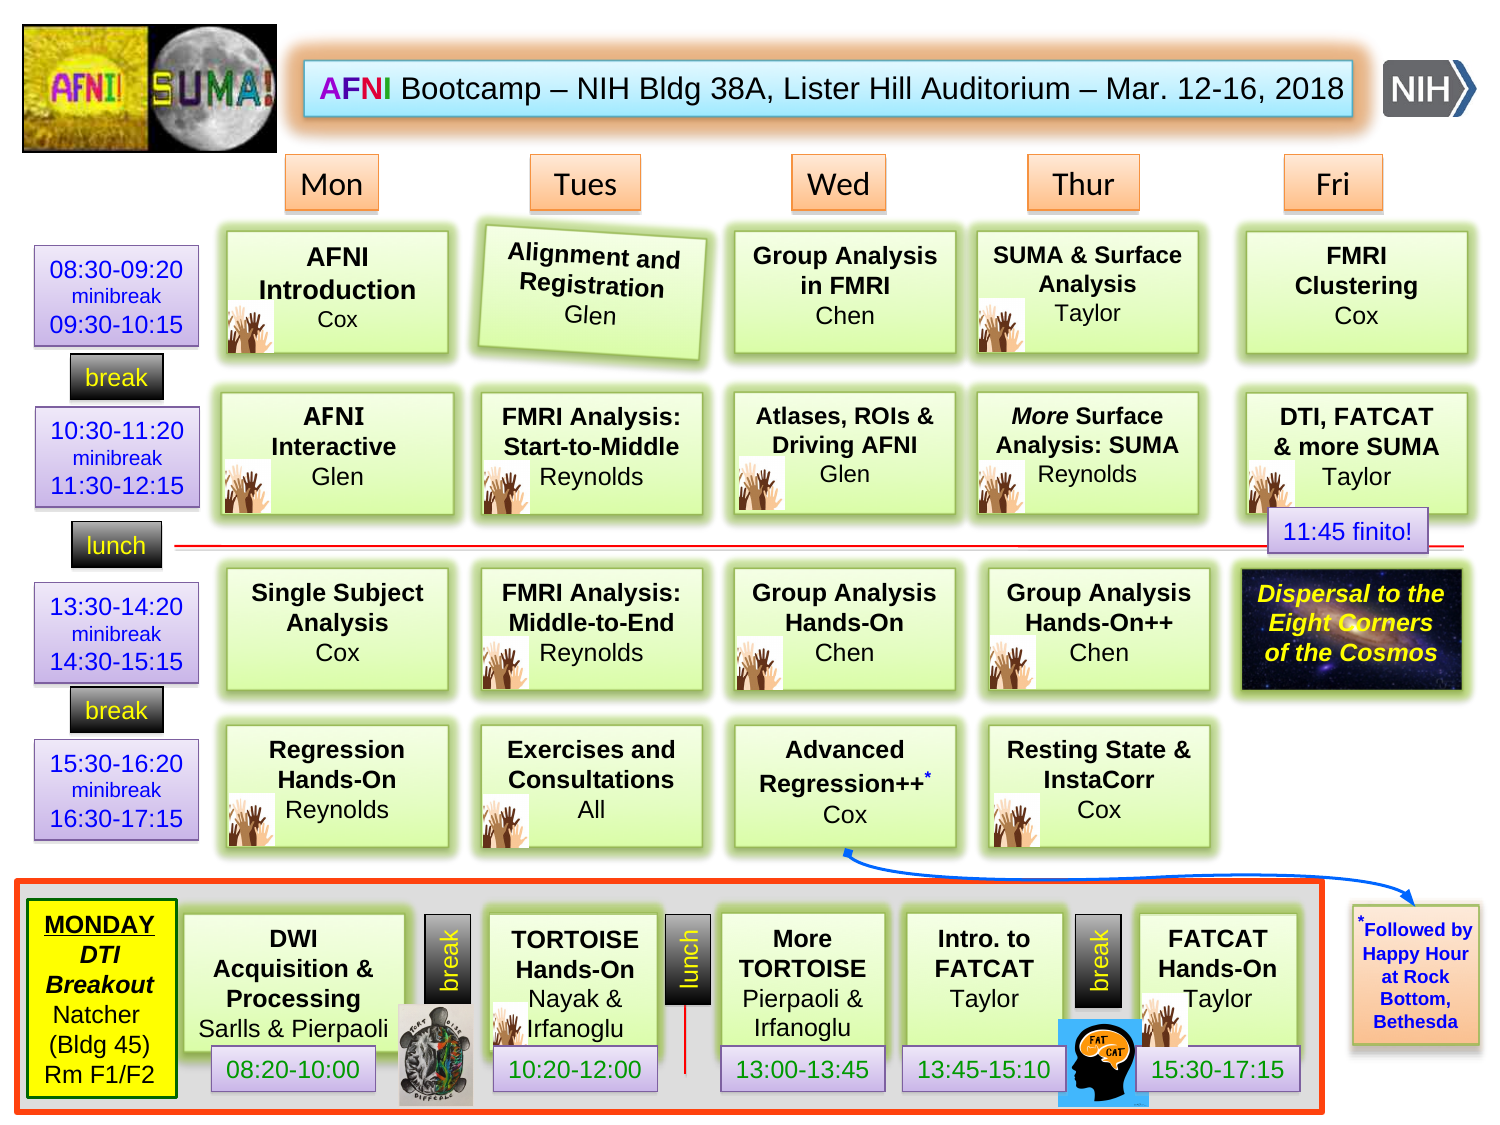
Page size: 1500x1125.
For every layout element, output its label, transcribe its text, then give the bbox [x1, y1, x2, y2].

text_box Regression Hands-On Reynolds [227, 725, 448, 848]
text_box FATCAT Hands-On Taylor [1139, 915, 1296, 1046]
text_box [16, 881, 1323, 1113]
text_box break [70, 354, 163, 400]
text_box Group Analysis Hands-On++ Chen [989, 568, 1210, 691]
text_box Resting State & InstaCorr Cox [989, 725, 1210, 848]
text_box break [425, 914, 471, 1004]
text_box SUMA & Surface Analysis Taylor [977, 231, 1198, 354]
text_box Dispersal to the Eight Corners of the Cosmos [1241, 569, 1462, 691]
text_box Intro. to FATCAT Taylor [906, 914, 1062, 1046]
text_box break [70, 686, 163, 733]
picture [159, 890, 676, 1107]
text_box FMRI Analysis: Middle-to-End Reynolds [481, 568, 702, 691]
text_box 13:30-14:20 minibreak 14:30-15:15 [34, 582, 199, 684]
text_box FMRI Analysis: Start-to-Middle Reynolds [481, 392, 702, 515]
text_box 15:30-17:15 [1136, 1046, 1301, 1092]
text_box DWI Acquisition & Processing Sarlls & Pierpaoli [183, 914, 404, 1052]
text_box More Surface Analysis: SUMA Reynolds [980, 393, 1198, 515]
picture [703, 890, 1314, 1107]
picture [1249, 460, 1295, 513]
text_box AFNI Introduction Cox [227, 231, 448, 354]
text_box Fri [1284, 166, 1383, 210]
text_box Thur [1027, 166, 1140, 211]
text_box Mon [285, 166, 379, 211]
text_box 10:30-11:20 minibreak 11:30-12:15 [35, 406, 200, 508]
text_box Tues [530, 166, 641, 211]
text_box lunch [71, 521, 162, 567]
text_box More TORTOISE Pierpaoli & Irfanoglu [721, 914, 885, 1046]
text_box Atlases, ROIs & Driving AFNI Glen [734, 393, 955, 515]
text_box AFNI Interactive Glen [222, 392, 454, 515]
text_box Exercises and Consultations All [481, 725, 702, 848]
text_box 10:20-12:00 [493, 1046, 658, 1092]
text_box AFNI Bootcamp – NIH Bldg 38A, Lister Hill Auditorium – Mar. 12-16, 2018 [304, 60, 1362, 114]
text_box FMRI Clustering Cox [1246, 232, 1467, 354]
picture [202, 547, 1487, 875]
text_box MONDAY DTI Breakout Natcher (Bldg 45) Rm F1/F2 [27, 899, 177, 1098]
picture [195, 202, 1492, 543]
text_box 08:20-10:00 [211, 1046, 376, 1092]
text_box TORTOISE Hands-On Nayak & Irfanoglu [494, 915, 657, 1046]
text_box *Followed by Happy Hour at Rock Bottom, Bethesda [1353, 906, 1478, 1046]
text_box 13:00-13:45 [720, 1046, 885, 1092]
text_box break [1075, 914, 1121, 1008]
text_box 08:30-09:20 minibreak 09:30-10:15 [34, 245, 199, 346]
text_box Wed [792, 166, 886, 211]
picture [23, 25, 276, 152]
text_box 13:45-15:10 [902, 1046, 1067, 1092]
picture [258, 18, 1477, 166]
text_box DTI, FATCAT & more SUMA Taylor [1246, 392, 1467, 515]
text_box 11:45 finito! [1268, 507, 1428, 553]
text_box Group Analysis in FMRI Chen [735, 231, 953, 354]
text_box Single Subject Analysis Cox [227, 568, 448, 691]
text_box 15:30-16:20 minibreak 16:30-17:15 [34, 739, 199, 840]
text_box Alignment and Registration Glen [478, 224, 706, 361]
text_box Group Analysis Hands-On Chen [734, 568, 955, 691]
text_box lunch [665, 914, 711, 1005]
text_box Advanced Regression++* Cox [735, 725, 956, 848]
picture [1339, 885, 1492, 1072]
